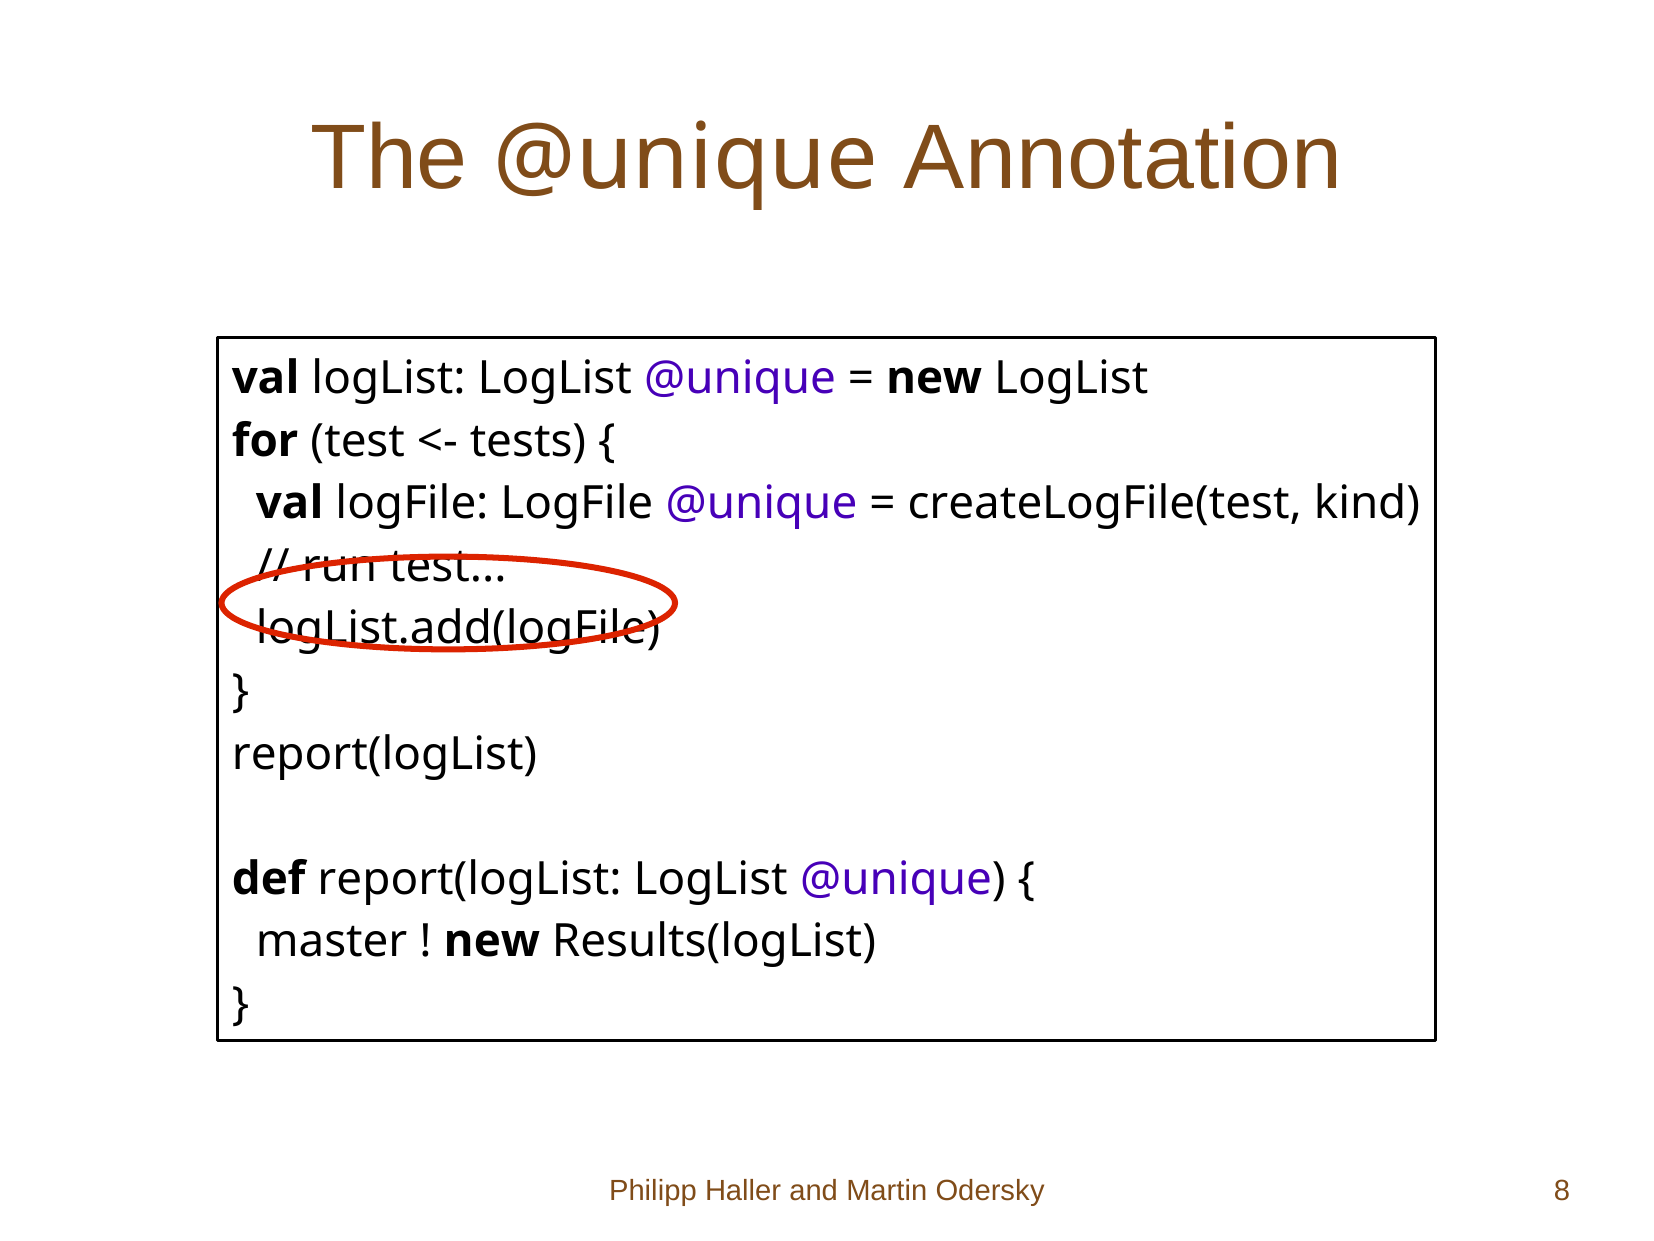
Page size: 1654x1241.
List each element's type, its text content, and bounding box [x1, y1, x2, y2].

title The @unique Annotation [82, 56, 1571, 250]
text_box val logList: LogList @unique = new LogList for (test <- tests) { val logFile: LogFile @unique = createLogFile(test, kind) // run test... logList.add(logFile) } report(logList) def report(logList: LogList @unique) { master ! new Results(logList) } [217, 337, 1436, 966]
